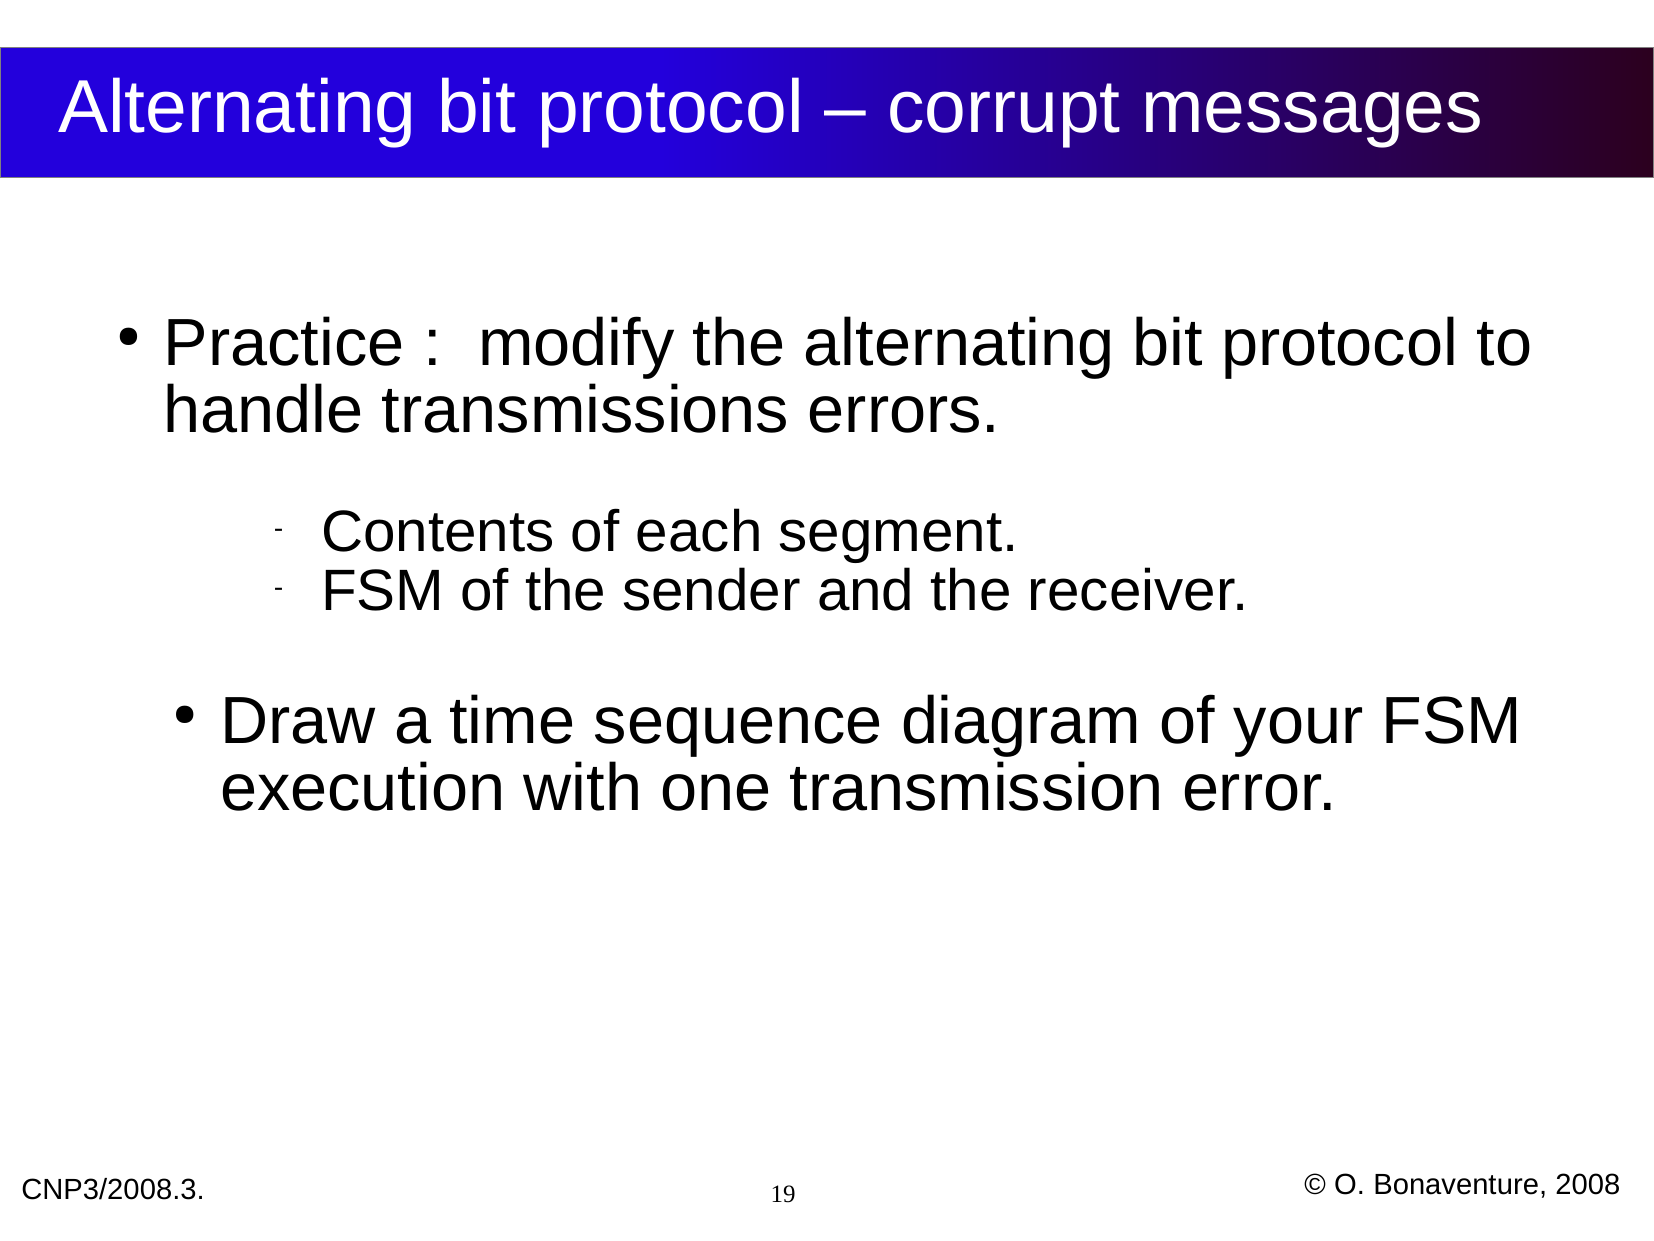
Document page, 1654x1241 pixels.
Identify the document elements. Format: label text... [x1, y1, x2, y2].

text_box CNP3/2008.3. [21, 1176, 116, 1212]
list Practice : modify the alternating bit protocol to handle transmissions errors. Contents of each segment. FSM of the sender and the receiver. Draw a time sequence diagram of your FSM execution with one transmission error. [116, 231, 1654, 1241]
title Alternating bit protocol – corrupt messages [10, 0, 1560, 219]
